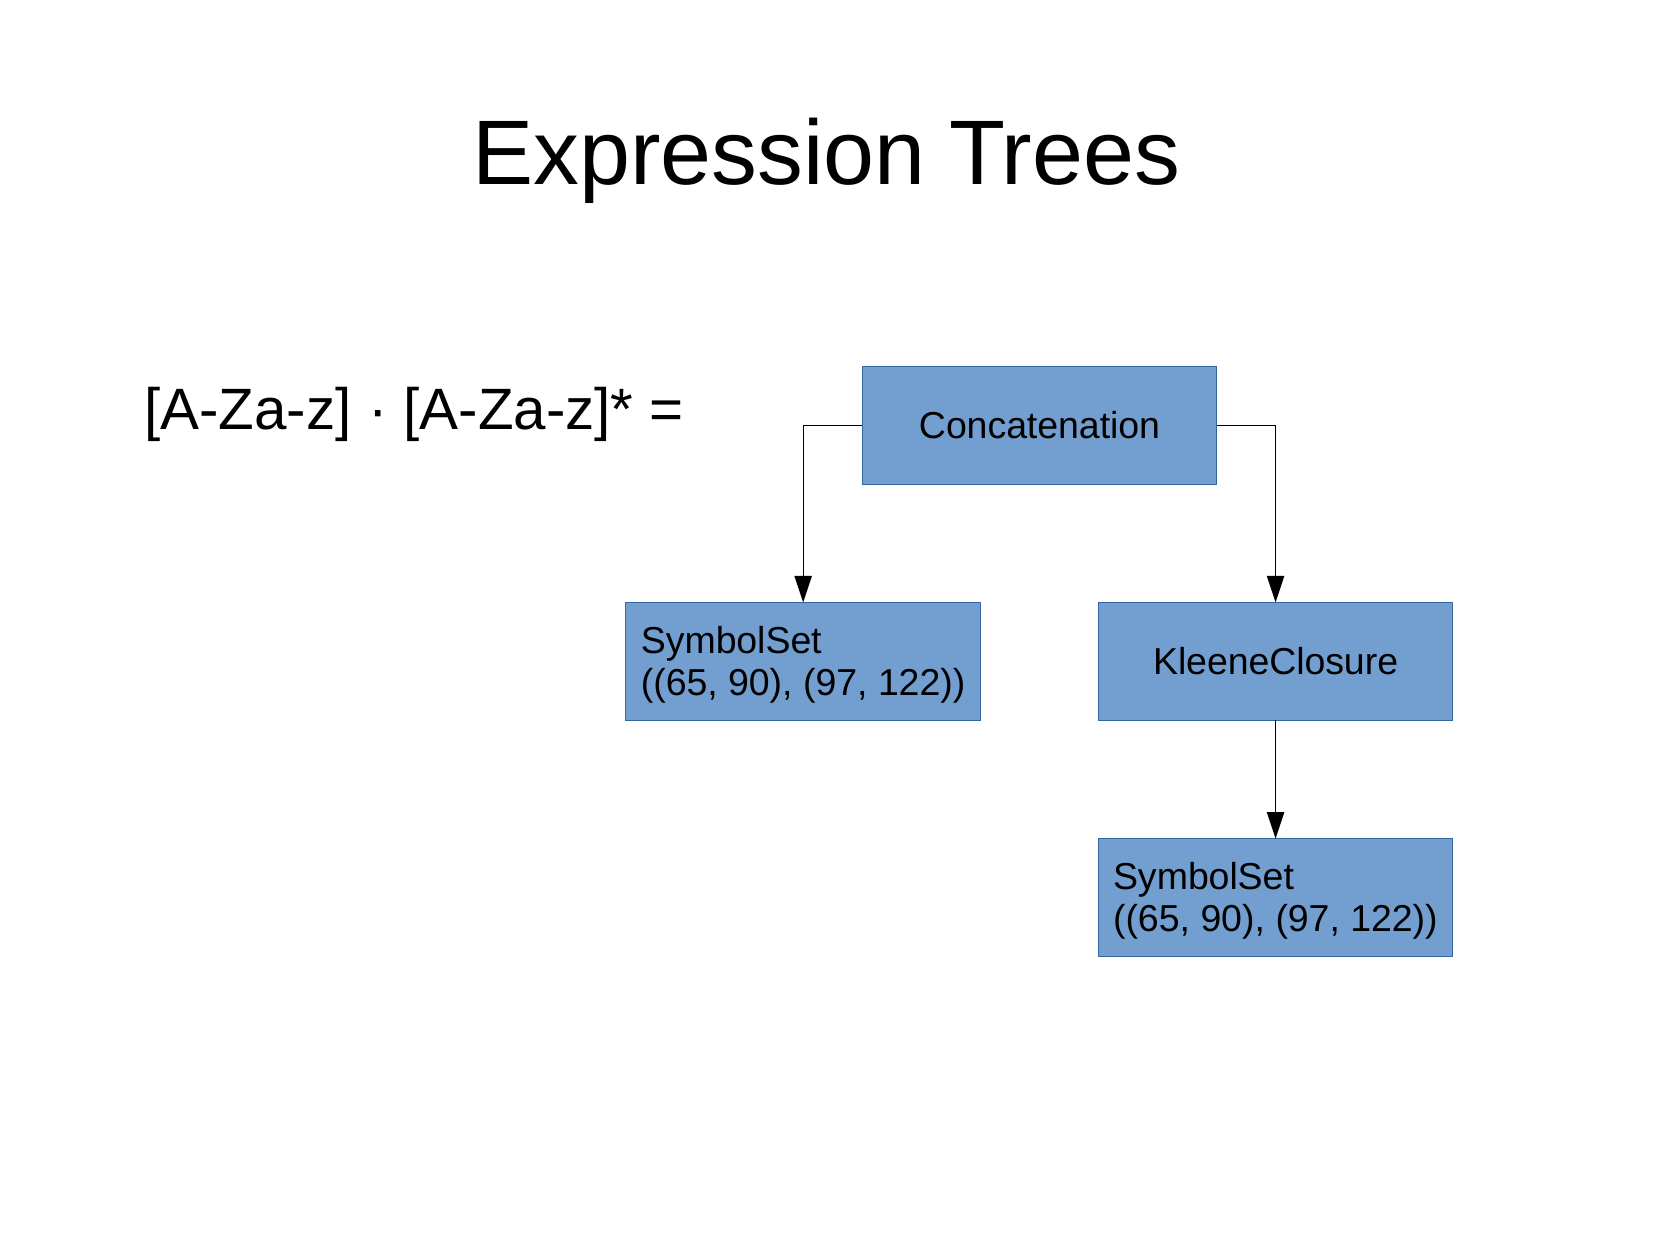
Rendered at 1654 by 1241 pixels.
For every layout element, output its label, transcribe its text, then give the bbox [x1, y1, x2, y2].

title Expression Trees [82, 49, 1571, 257]
text_box [A-Za-z] · [A-Za-z]* = [129, 368, 713, 449]
text_box KleeneClosure [1098, 602, 1453, 721]
text_box SymbolSet ((65, 90), (97, 122)) [1098, 838, 1453, 957]
text_box SymbolSet ((65, 90), (97, 122)) [625, 602, 981, 721]
text_box Concatenation [862, 366, 1217, 485]
